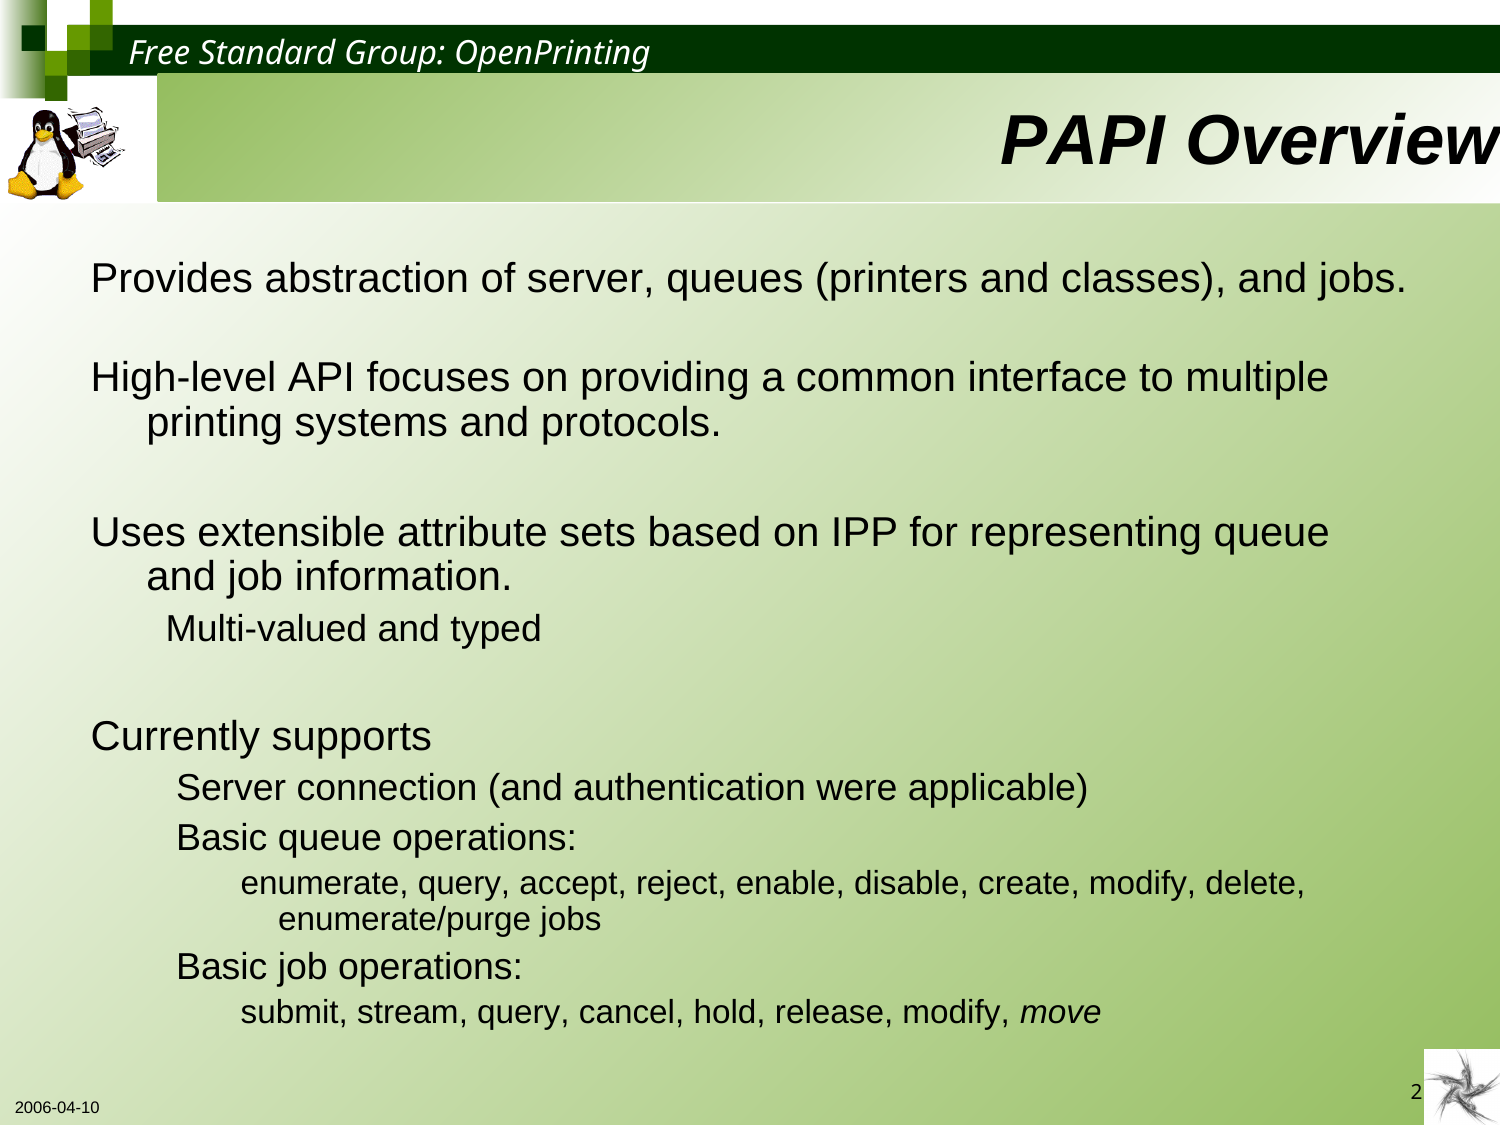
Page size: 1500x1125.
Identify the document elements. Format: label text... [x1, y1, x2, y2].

picture [1426, 1049, 1500, 1125]
title PAPI Overview [157, 73, 1500, 202]
list Provides abstraction of server, queues (printers and classes), and jobs. High-level API focuses on providing a common interface to multiple printing systems and protocols. Uses extensible attribute sets based on IPP for representing queue and job information. Multi-valued and typed Currently supports Server connection (and authentication were applicable) Basic queue operations: enumerate, query, accept, reject, enable, disable, create, modify, delete, enumerate/purge jobs Basic job operations: submit, stream, query, cancel, hold, release, modify, move [75, 247, 1426, 1125]
picture [0, 96, 133, 203]
